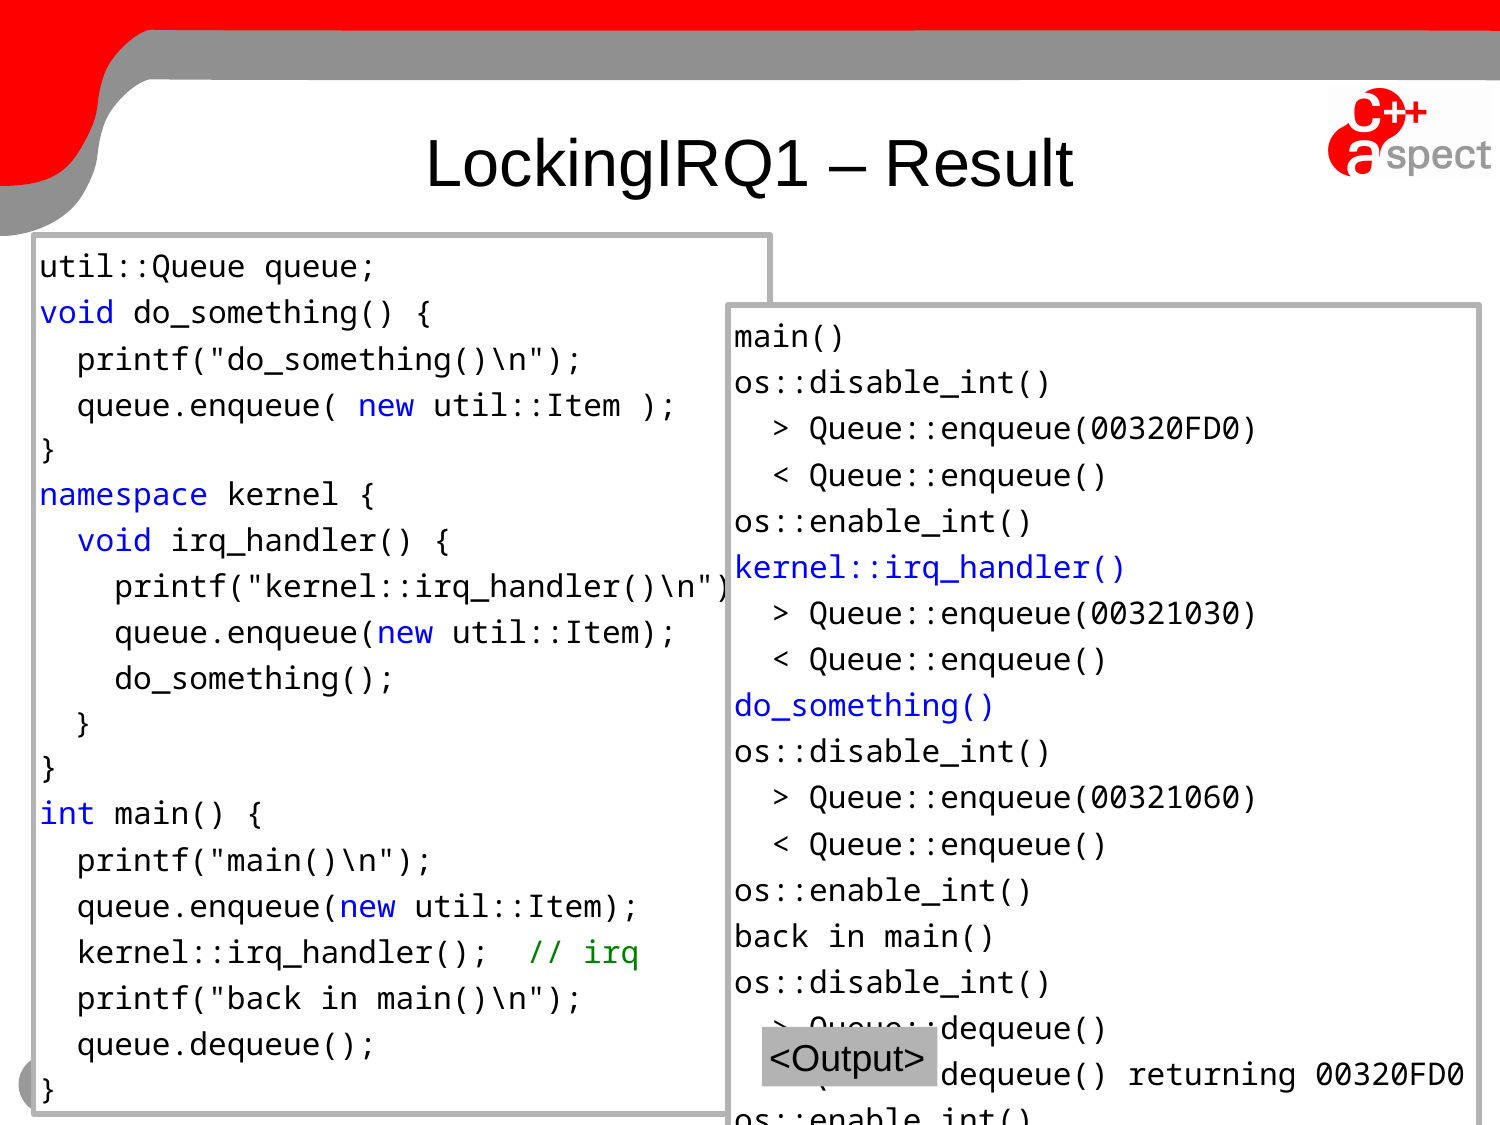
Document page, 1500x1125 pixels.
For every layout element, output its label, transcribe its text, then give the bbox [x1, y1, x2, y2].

text_box <Output> [762, 1026, 938, 1084]
text_box util::Queue queue; void do_something() { printf("do_something()\n"); queue.enqueue( new util::Item ); } namespace kernel { void irq_handler() { printf("kernel::irq_handler()\n"); queue.enqueue(new util::Item); do_something(); } } int main() { printf("main()\n"); queue.enqueue(new util::Item); kernel::irq_handler(); // irq printf("back in main()\n"); queue.dequeue(); } [33, 235, 771, 982]
text_box main() os::disable_int() > Queue::enqueue(00320FD0) < Queue::enqueue() os::enable_int() kernel::irq_handler() > Queue::enqueue(00321030) < Queue::enqueue() do_something() os::disable_int() > Queue::enqueue(00321060) < Queue::enqueue() os::enable_int() back in main() os::disable_int() > Queue::dequeue() < Queue::dequeue() returning 00320FD0 os::enable_int() [728, 304, 1479, 1024]
title LockingIRQ1 – Result [112, 98, 1388, 223]
